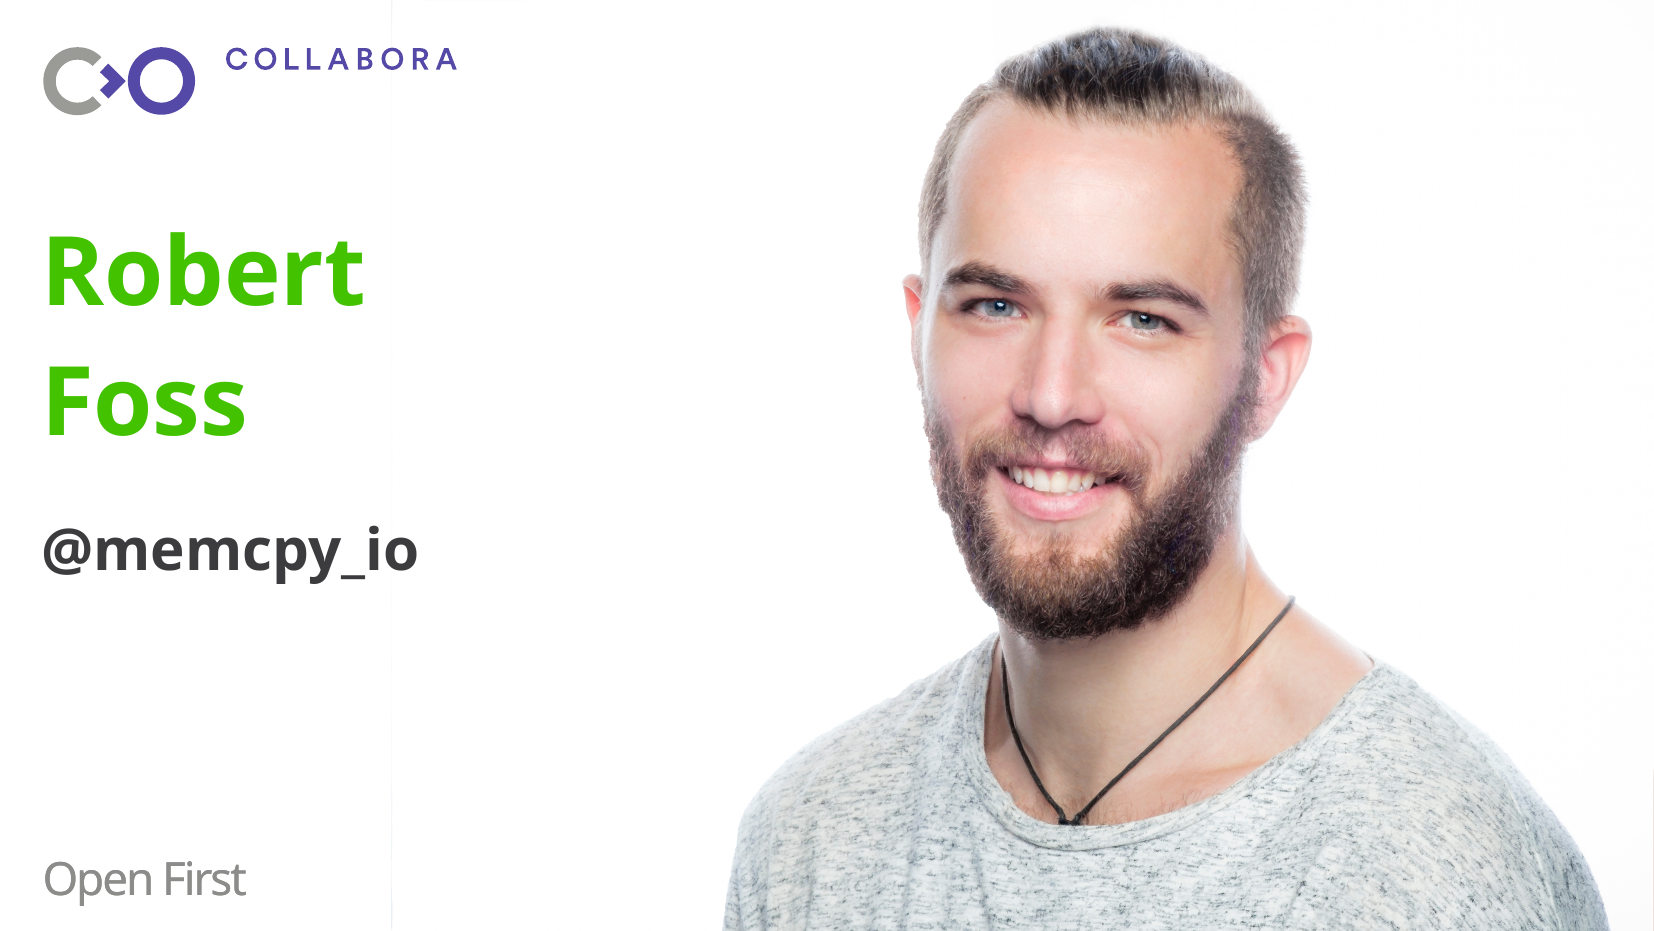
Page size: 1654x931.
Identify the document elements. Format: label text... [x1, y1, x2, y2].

picture [0, 0, 1654, 931]
subtitle @memcpy_io [41, 508, 717, 754]
title Robert Foss [41, 220, 820, 446]
